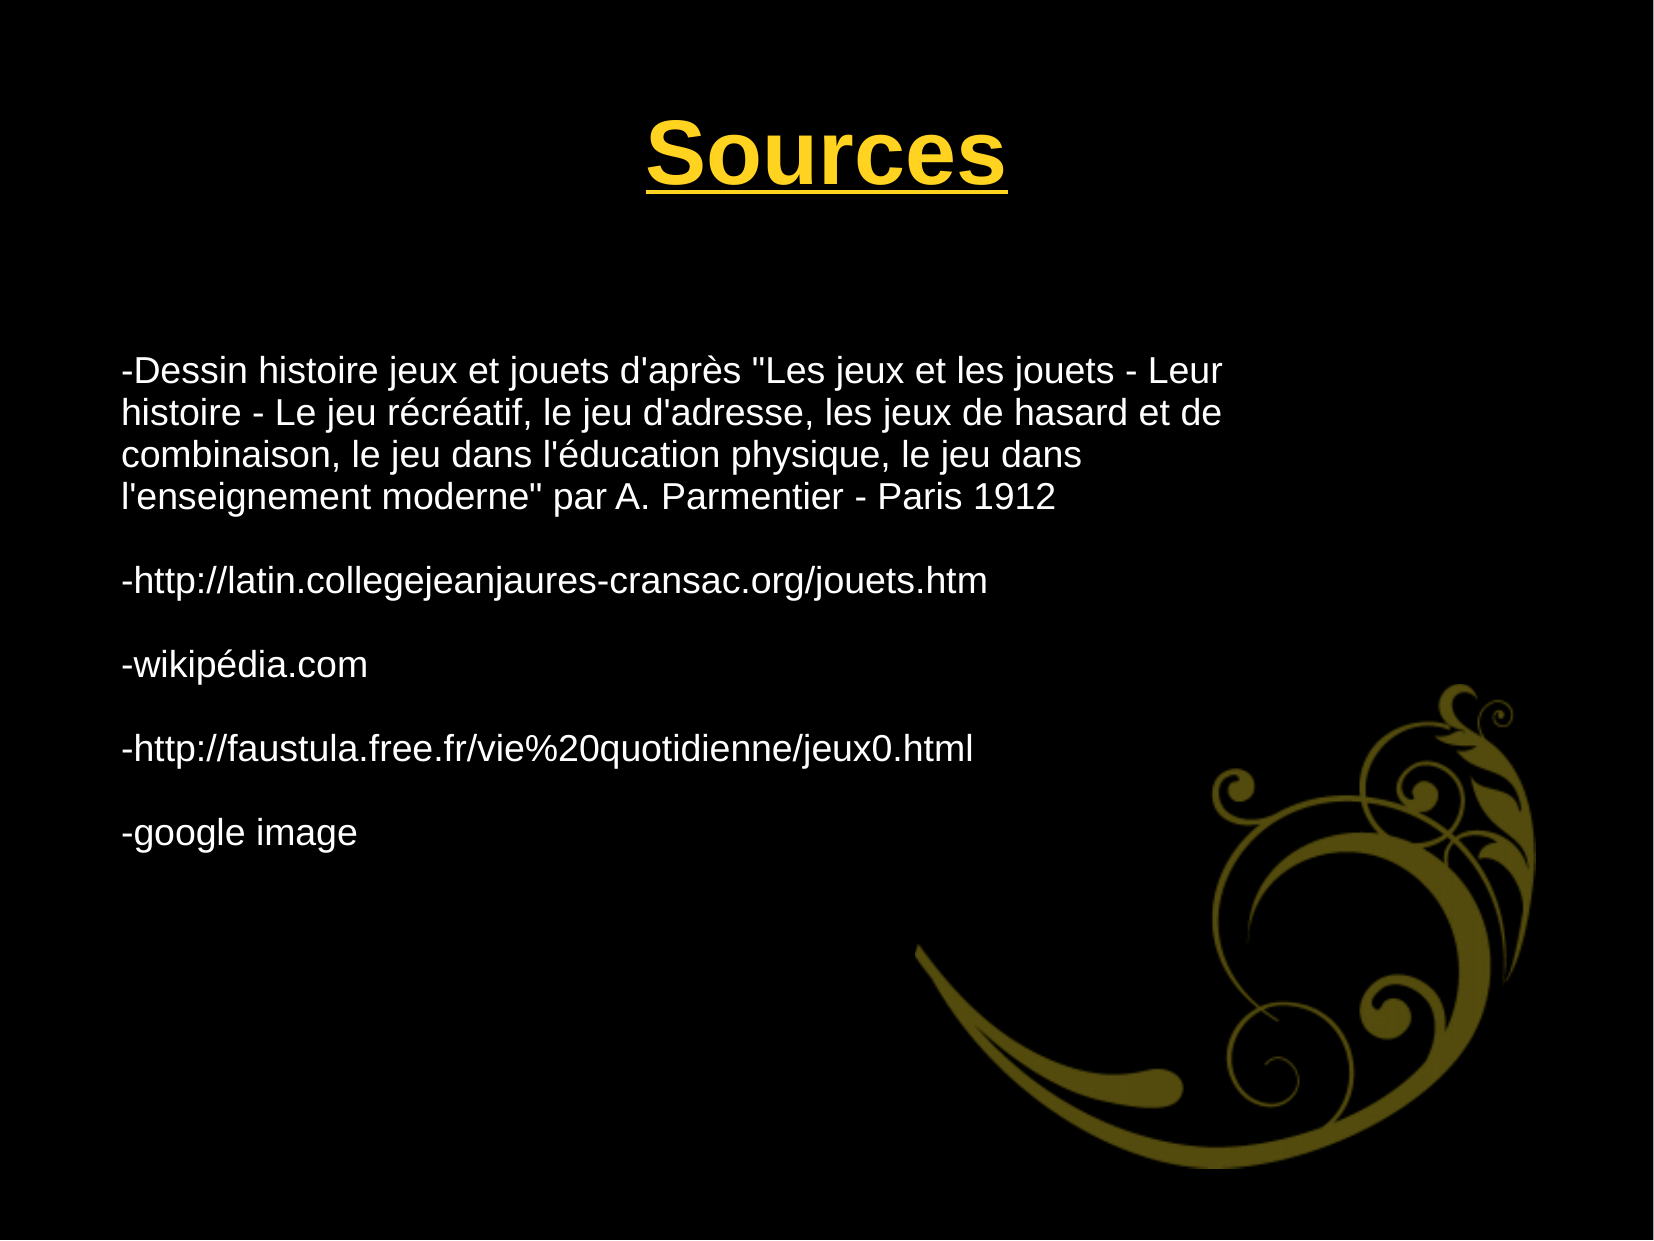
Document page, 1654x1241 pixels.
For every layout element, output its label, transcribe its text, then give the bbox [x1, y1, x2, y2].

text_box -Dessin histoire jeux et jouets d'après "Les jeux et les jouets - Leur histoire - Le jeu récréatif, le jeu d'adresse, les jeux de hasard et de combinaison, le jeu dans l'éducation physique, le jeu dans l'enseignement moderne" par A. Parmentier - Paris 1912 -http://latin.collegejeanjaures-cransac.org/jouets.htm -wikipédia.com -http://faustula.free.fr/vie%20quotidienne/jeux0.html -google image [106, 342, 1323, 862]
title Sources [82, 49, 1571, 257]
picture [915, 684, 1536, 1169]
